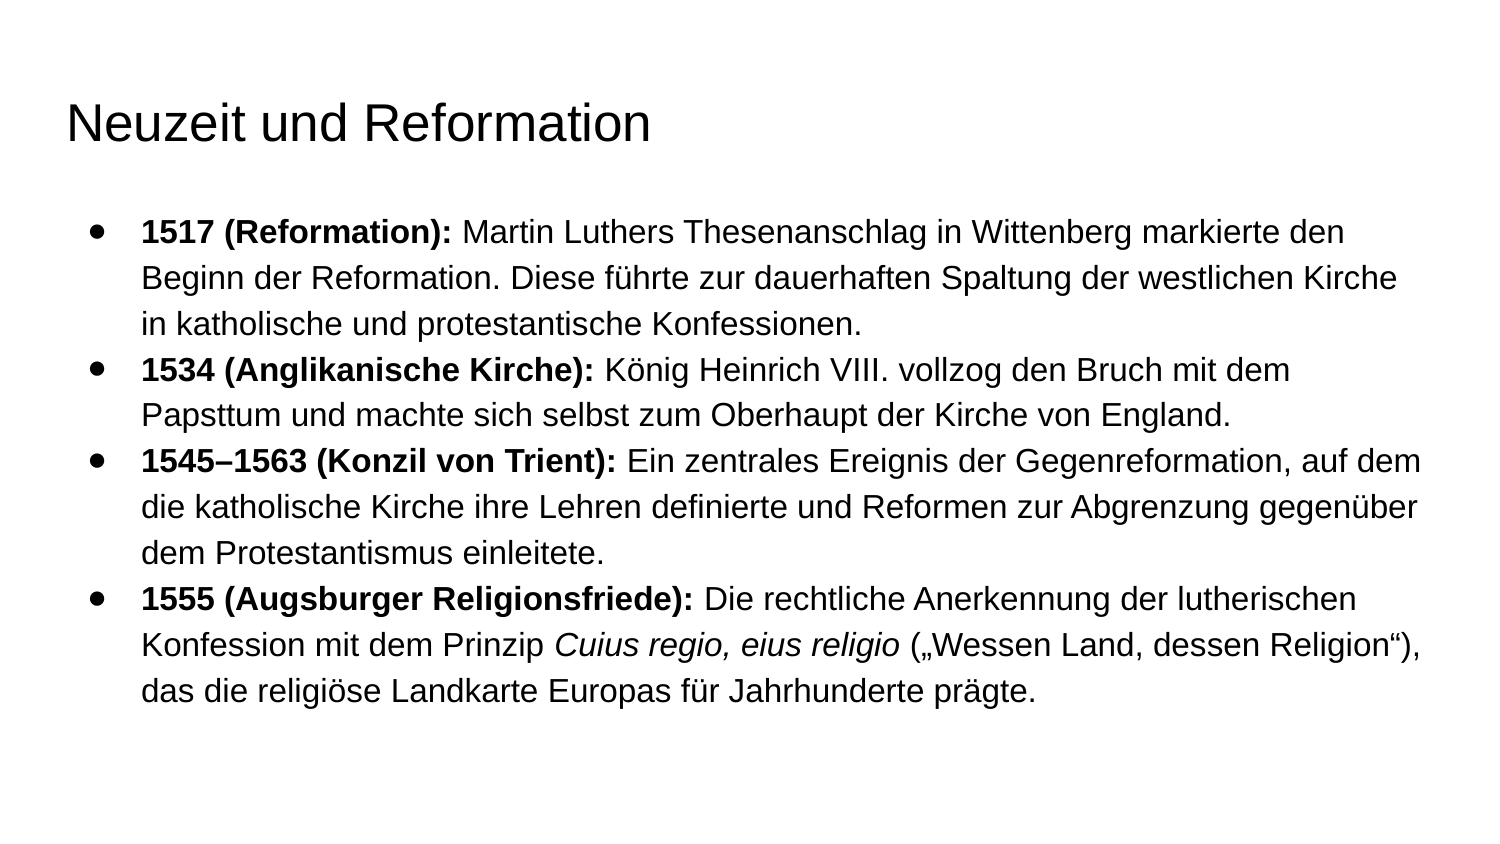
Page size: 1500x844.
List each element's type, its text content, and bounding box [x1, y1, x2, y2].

title Neuzeit und Reformation [51, 72, 1449, 167]
list 1517 (Reformation): Martin Luthers Thesenanschlag in Wittenberg markierte den Beginn der Reformation. Diese führte zur dauerhaften Spaltung der westlichen Kirche in katholische und protestantische Konfessionen. 1534 (Anglikanische Kirche): König Heinrich VIII. vollzog den Bruch mit dem Papsttum und machte sich selbst zum Oberhaupt der Kirche von England. 1545–1563 (Konzil von Trient): Ein zentrales Ereignis der Gegenreformation, auf dem die katholische Kirche ihre Lehren definierte und Reformen zur Abgrenzung gegenüber dem Protestantismus einleitete. 1555 (Augsburger Religionsfriede): Die rechtliche Anerkennung der lutherischen Konfession mit dem Prinzip Cuius regio, eius religio („Wessen Land, dessen Religion“), das die religiöse Landkarte Europas für Jahrhunderte prägte. [51, 189, 1449, 750]
